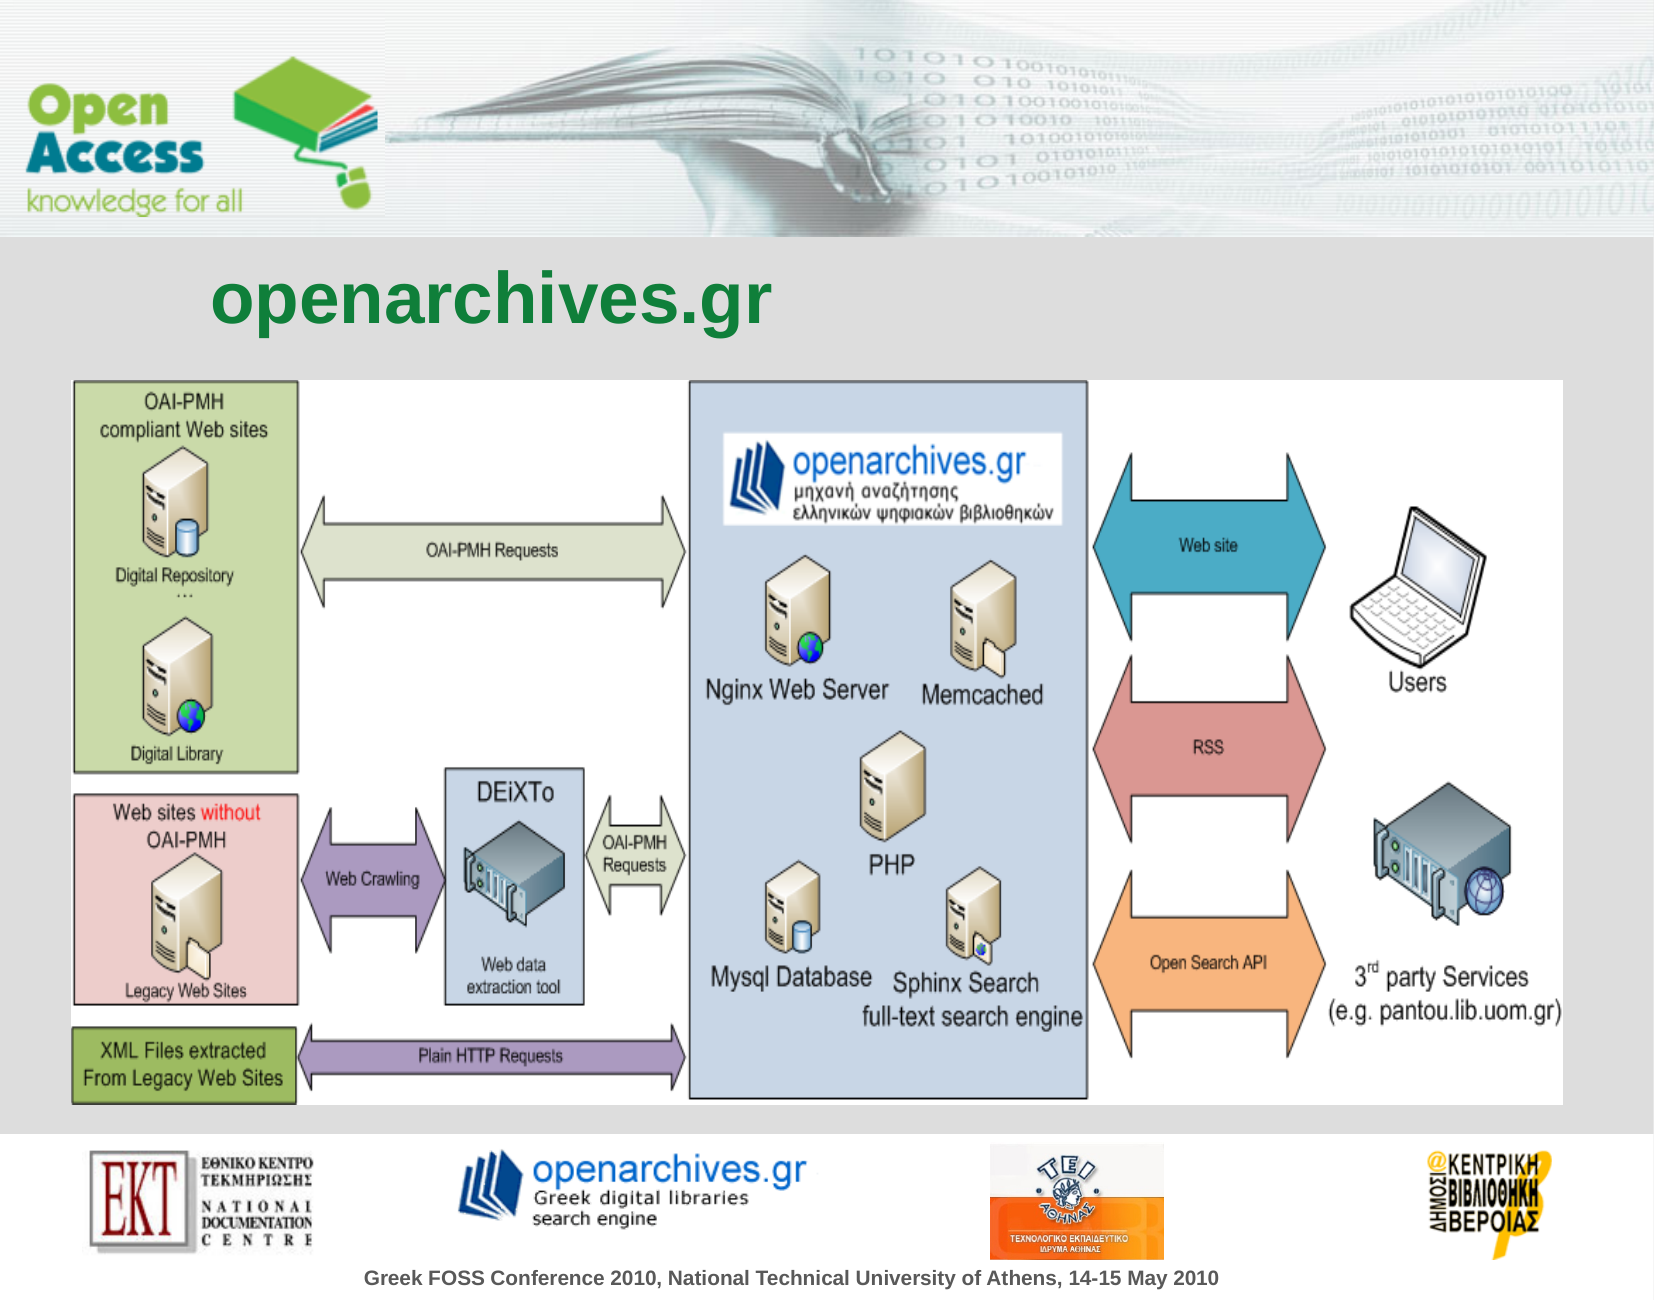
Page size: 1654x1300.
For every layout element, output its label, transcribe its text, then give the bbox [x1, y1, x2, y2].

picture [71, 380, 1563, 1105]
picture [990, 1142, 1164, 1260]
text_box openarchives.gr [210, 261, 1073, 345]
picture [0, 0, 1654, 237]
picture [82, 1138, 323, 1260]
picture [1424, 1136, 1648, 1260]
picture [451, 1142, 851, 1231]
